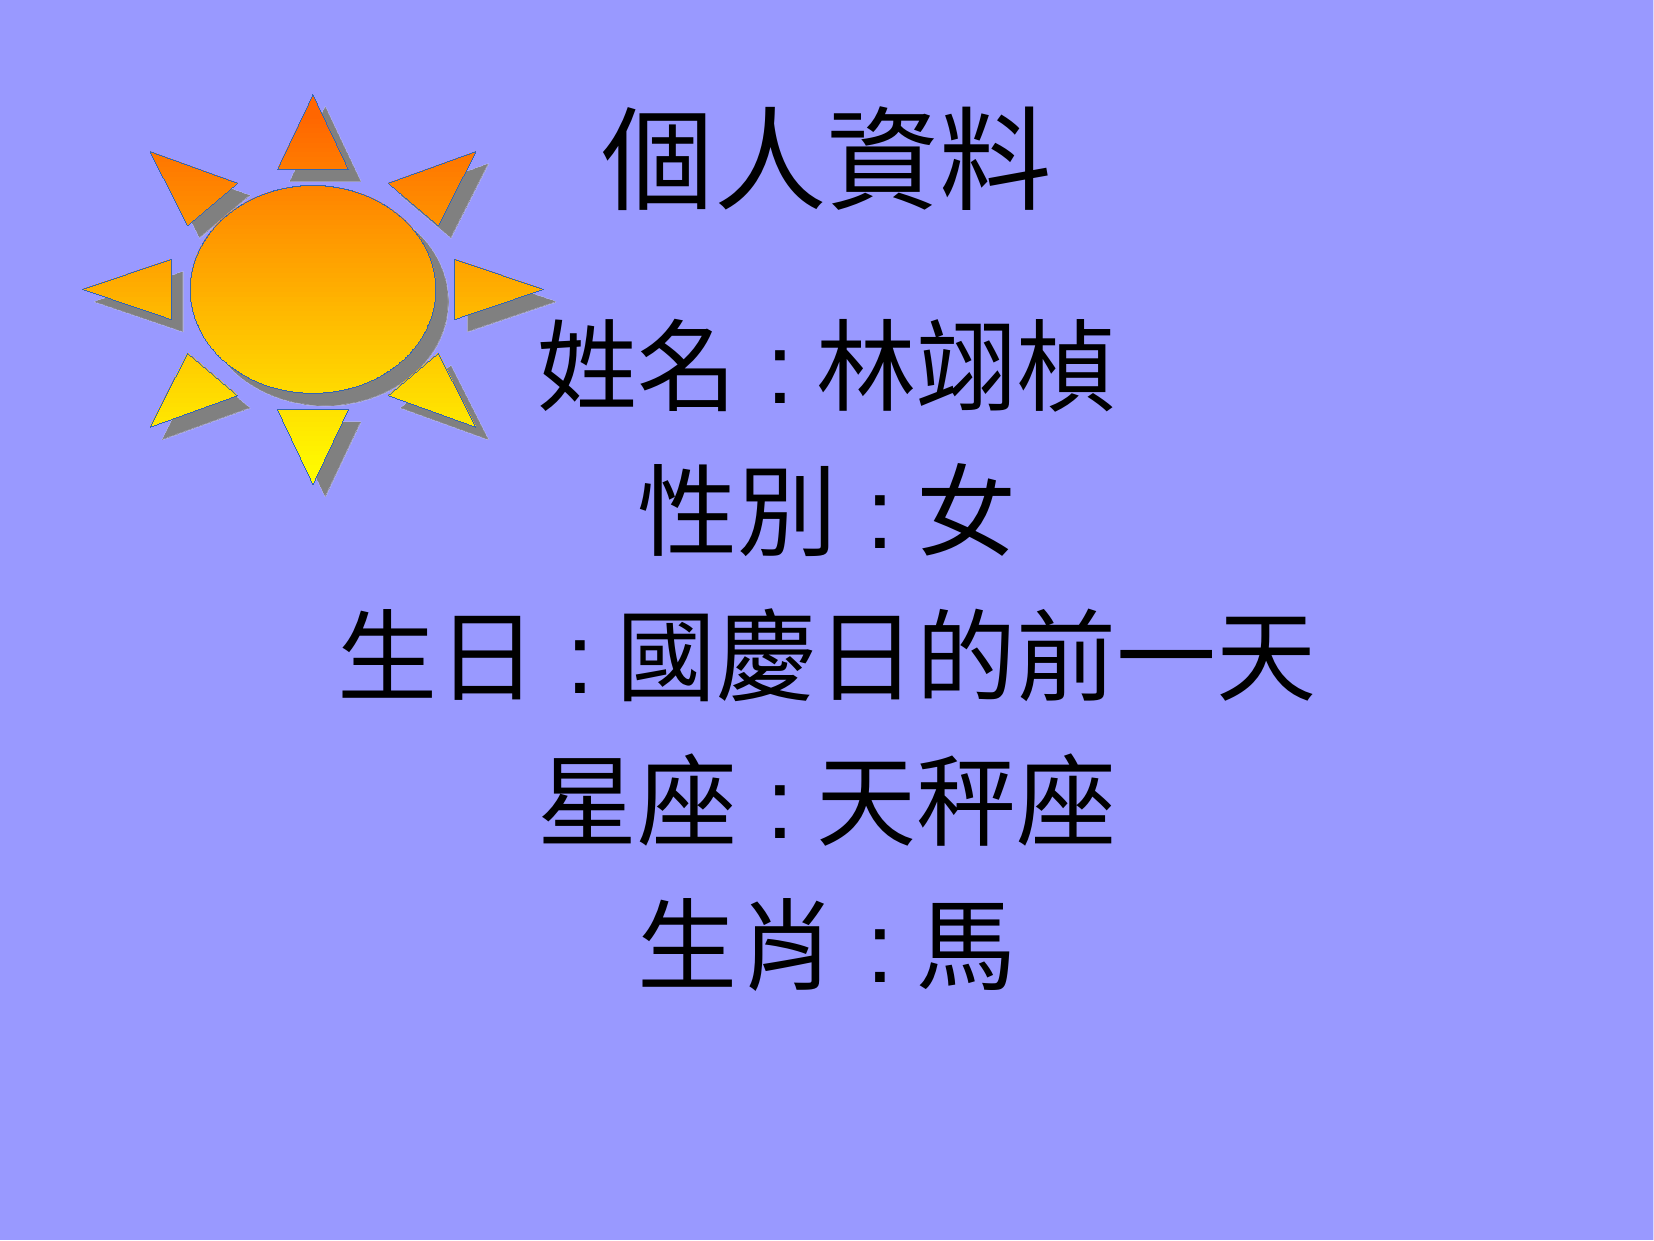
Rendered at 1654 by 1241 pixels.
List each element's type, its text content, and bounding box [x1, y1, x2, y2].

text_box [277, 94, 349, 170]
text_box [190, 185, 436, 394]
text_box [388, 353, 476, 428]
text_box [454, 259, 544, 320]
text_box [388, 151, 476, 226]
text_box [150, 151, 238, 226]
title 個人資料 [82, 49, 1571, 257]
text_box [150, 353, 238, 428]
subtitle 姓名:林翊楨 性別:女 生日:國慶日的前一天 星座:天秤座 生肖:馬 [82, 290, 1571, 1010]
text_box [277, 409, 349, 485]
text_box [82, 259, 172, 320]
